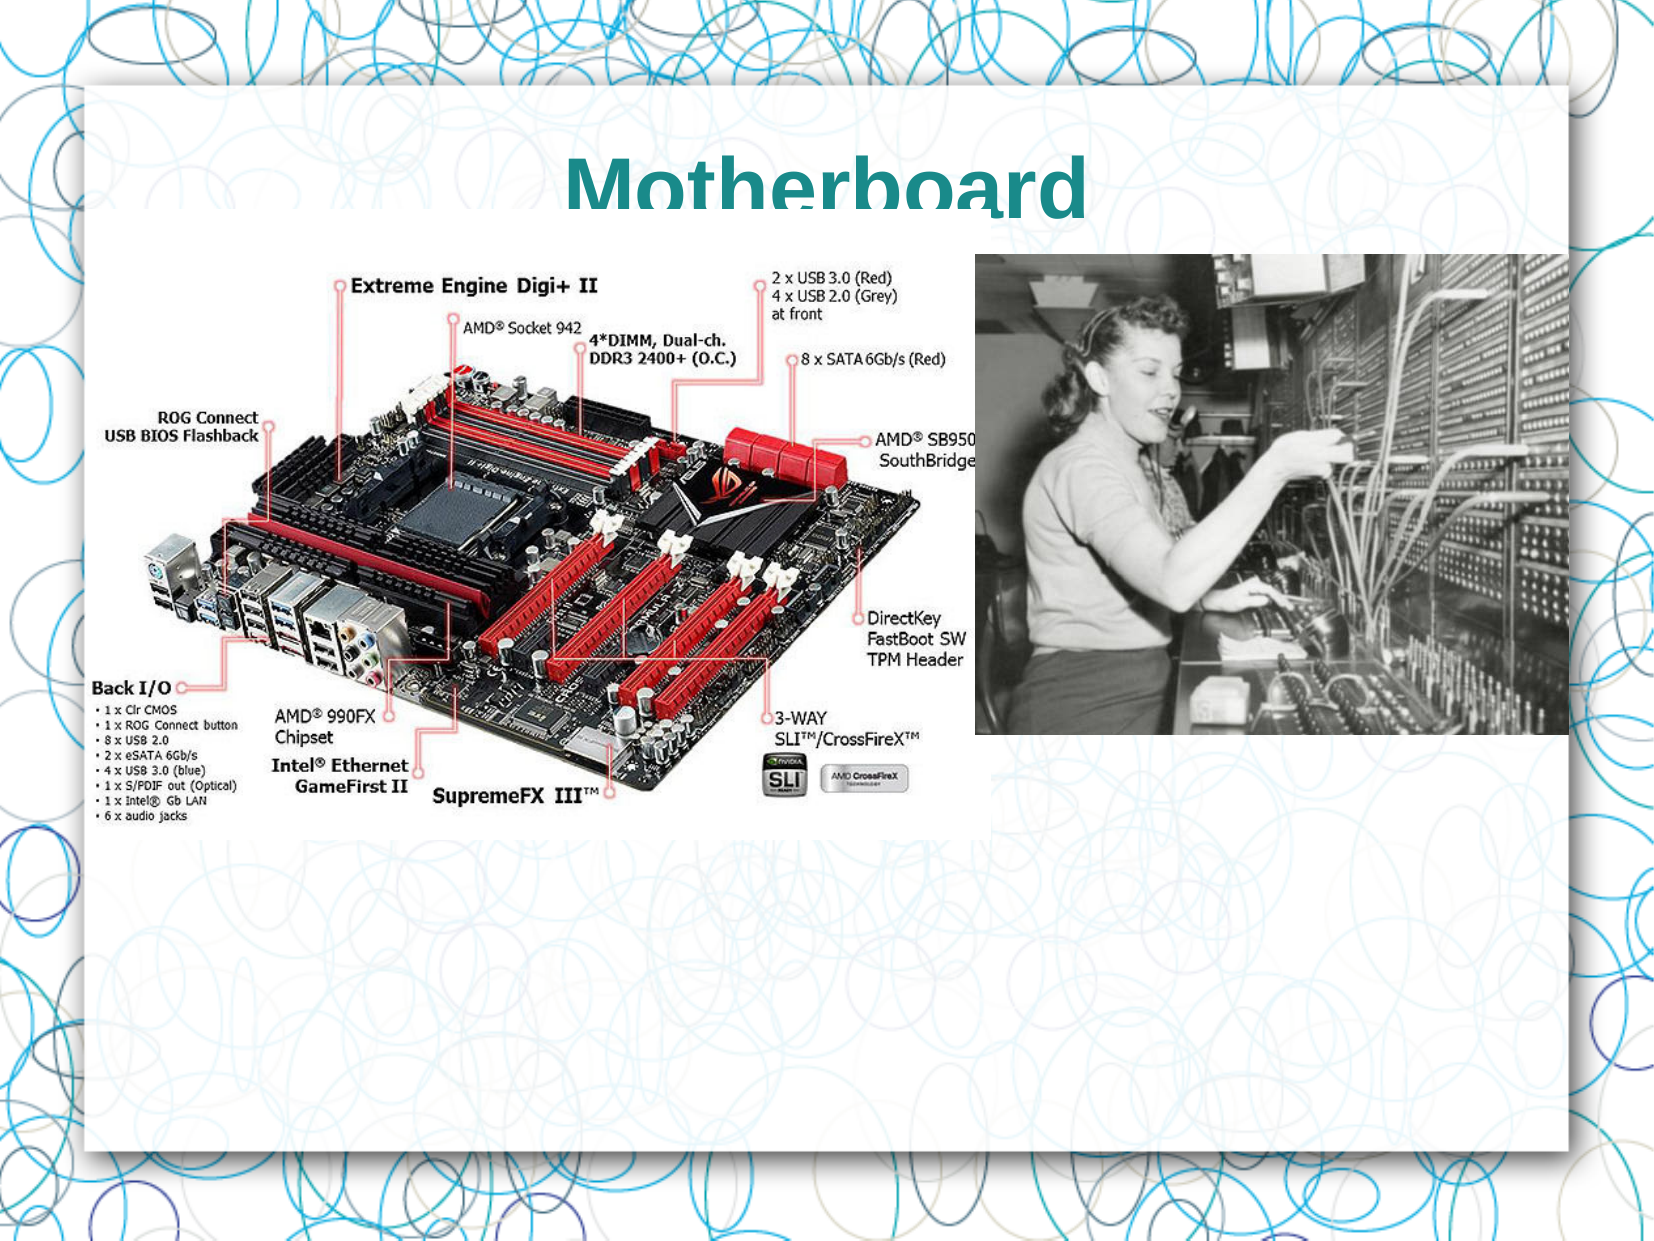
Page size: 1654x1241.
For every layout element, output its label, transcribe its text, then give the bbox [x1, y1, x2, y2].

title Motherboard [82, 84, 1571, 292]
picture [0, 0, 1654, 1241]
